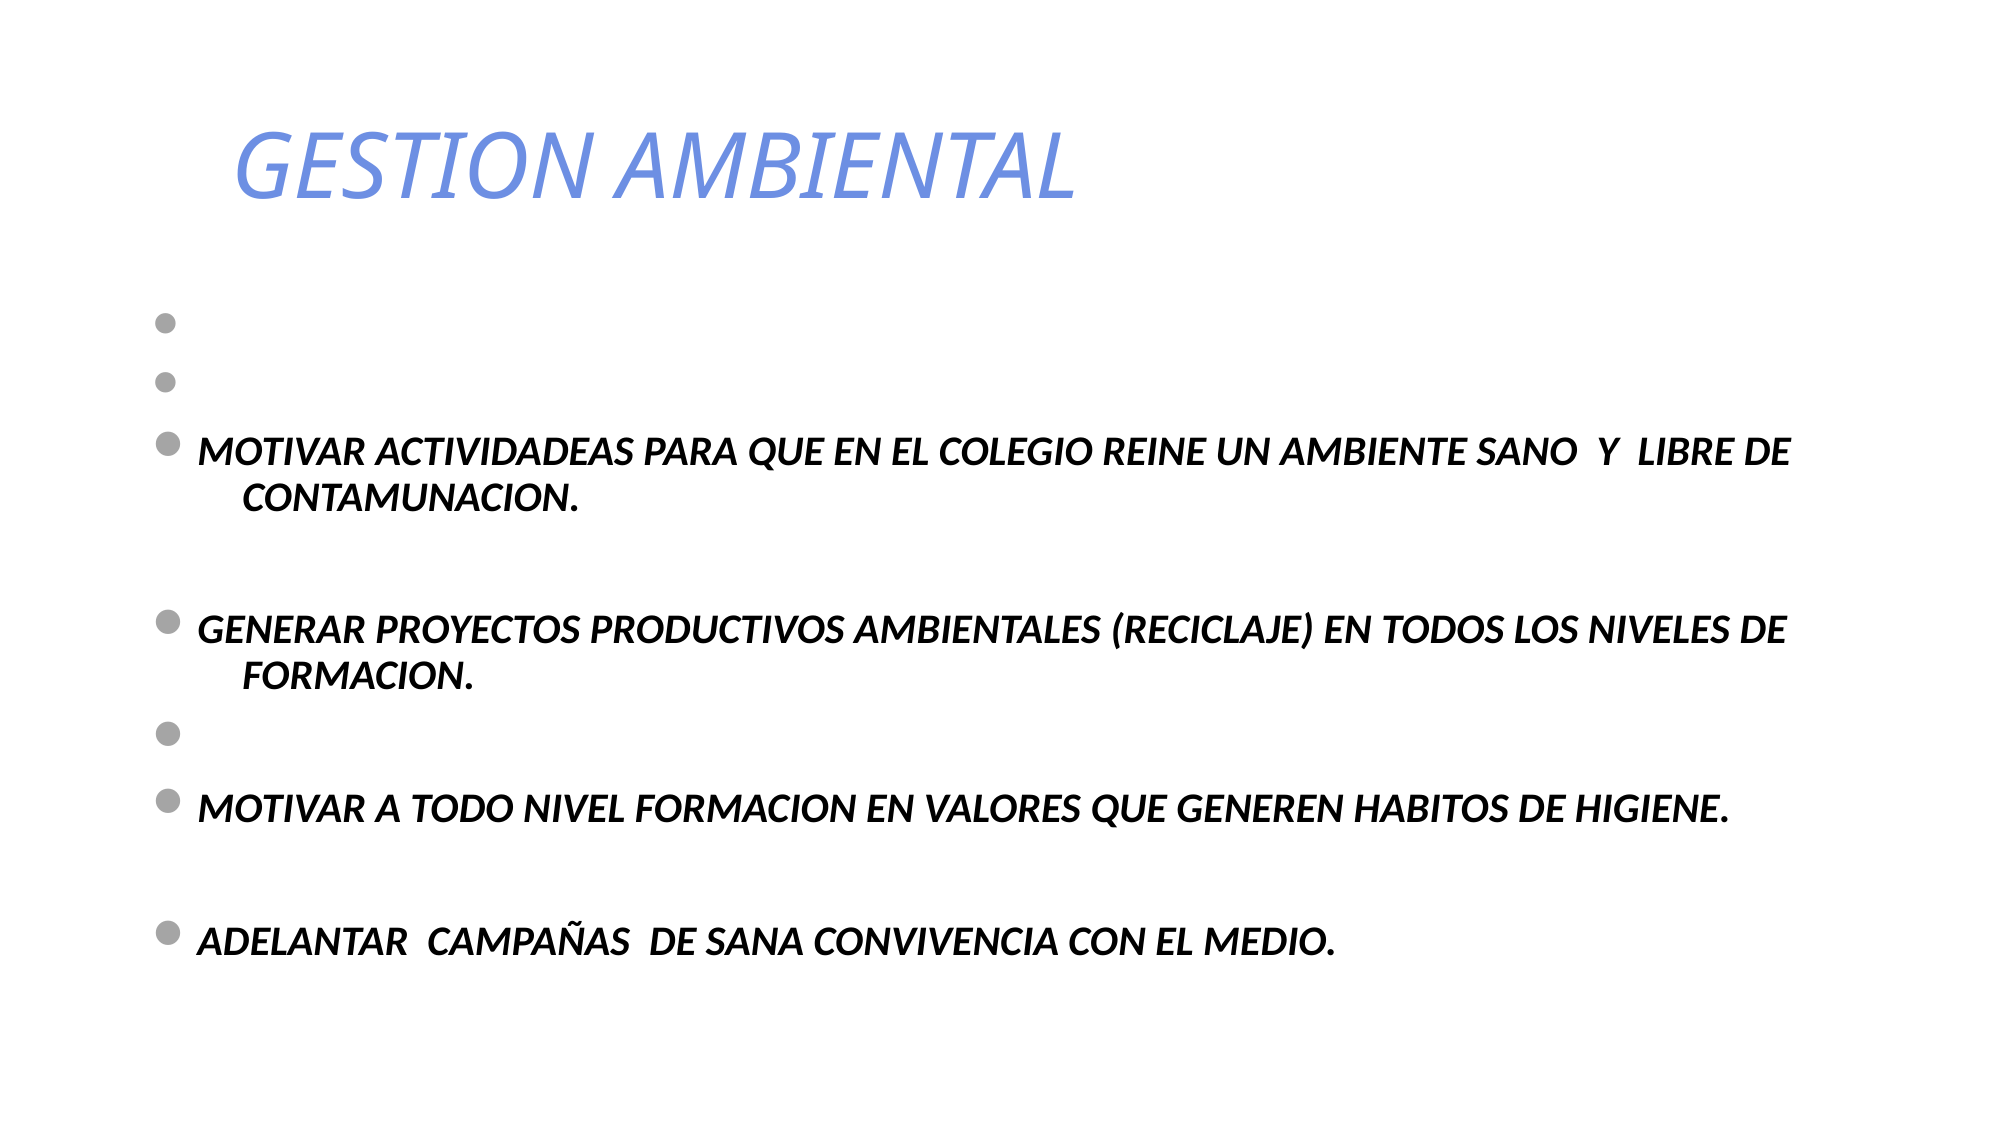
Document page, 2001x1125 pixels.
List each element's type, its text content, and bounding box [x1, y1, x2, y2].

list MOTIVAR ACTIVIDADEAS PARA QUE EN EL COLEGIO REINE UN AMBIENTE SANO Y LIBRE DE CONTAMUNACION. GENERAR PROYECTOS PRODUCTIVOS AMBIENTALES (RECICLAJE) EN TODOS LOS NIVELES DE FORMACION. MOTIVAR A TODO NIVEL FORMACION EN VALORES QUE GENEREN HABITOS DE HIGIENE. ADELANTAR CAMPAÑAS DE SANA CONVIVENCIA CON EL MEDIO. [137, 299, 1863, 1014]
title GESTION AMBIENTAL [137, 59, 1863, 278]
